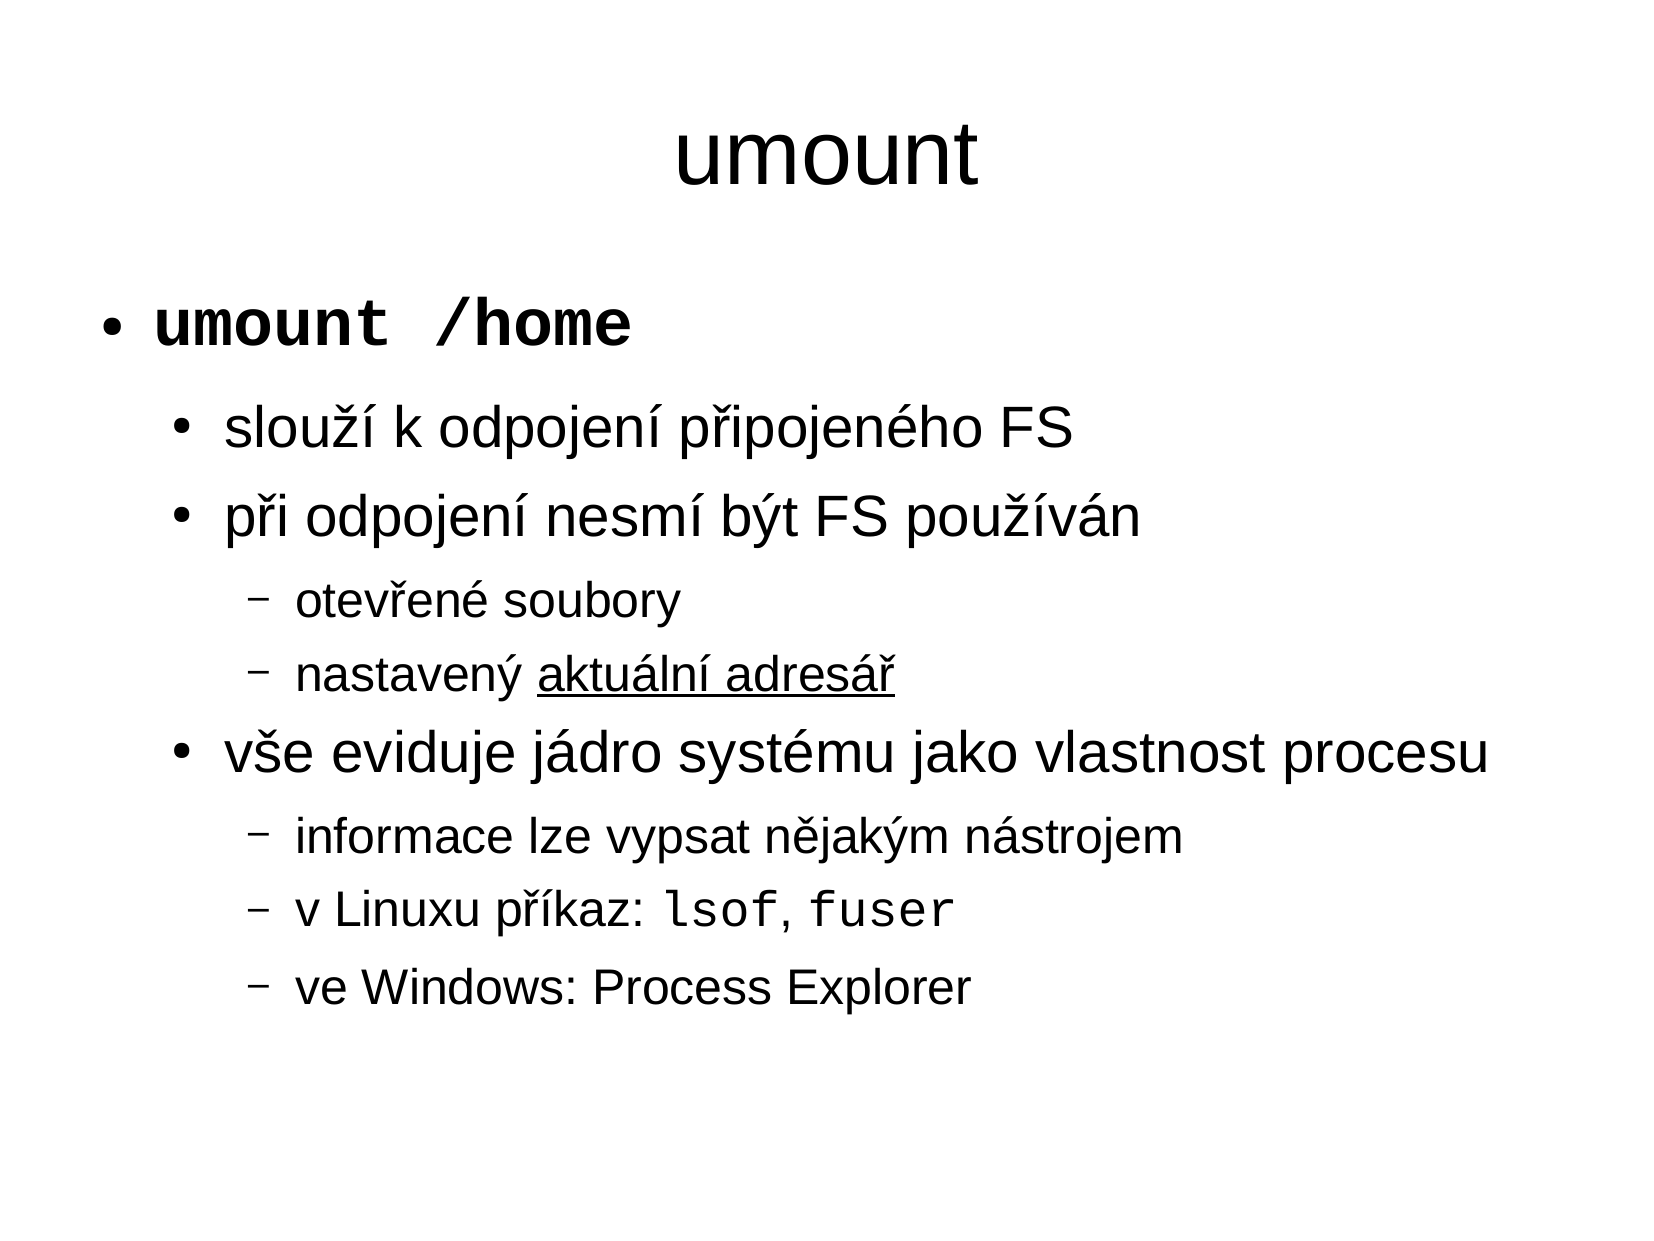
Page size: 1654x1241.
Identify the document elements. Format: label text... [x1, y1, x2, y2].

list umount /home slouží k odpojení připojeného FS při odpojení nesmí být FS používán otevřené soubory nastavený aktuální adresář vše eviduje jádro systému jako vlastnost procesu informace lze vypsat nějakým nástrojem v Linuxu příkaz: lsof, fuser ve Windows: Process Explorer [82, 290, 1571, 1193]
title umount [82, 49, 1571, 257]
